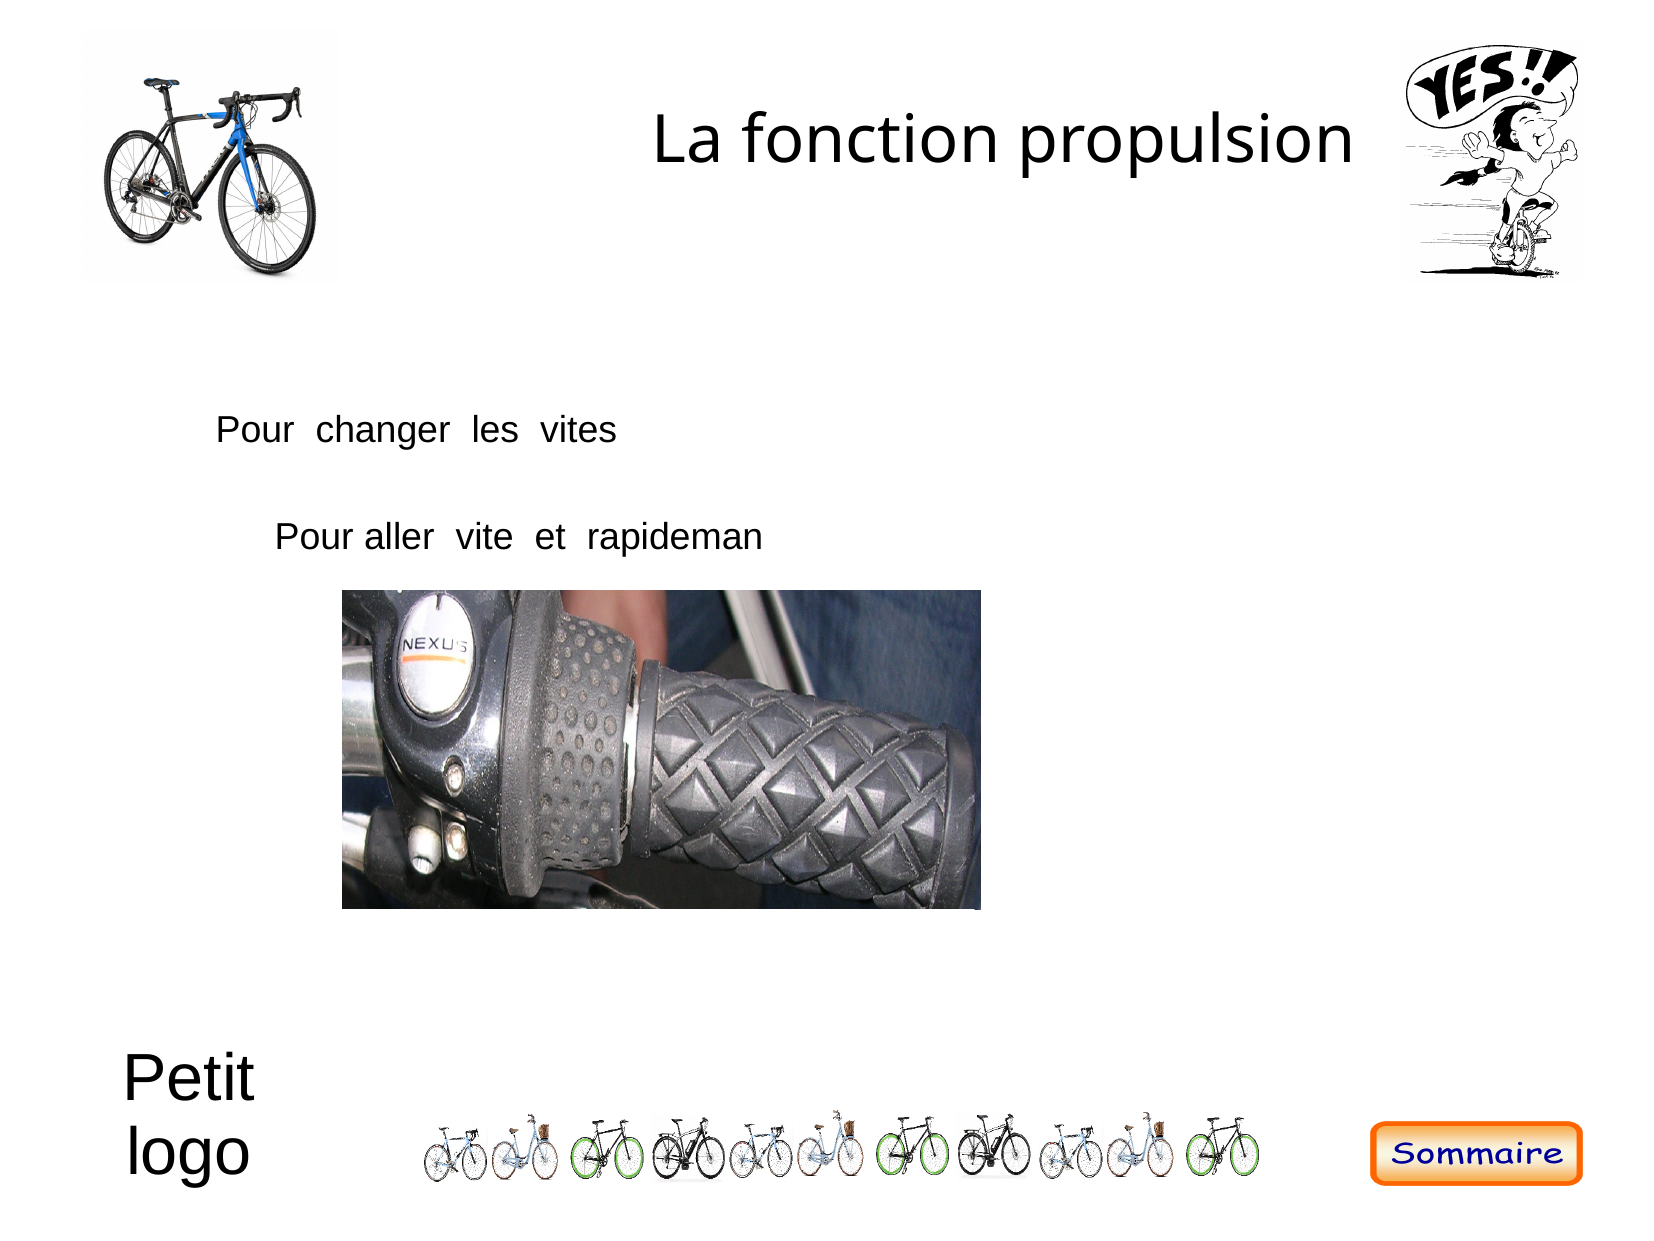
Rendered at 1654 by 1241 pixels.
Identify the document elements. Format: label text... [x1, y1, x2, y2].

picture [342, 590, 981, 910]
picture [422, 1110, 1264, 1187]
picture [1370, 1121, 1583, 1186]
text_box Petit logo [82, 1039, 296, 1190]
picture [1401, 42, 1583, 284]
text_box Pour aller vite et rapideman [259, 507, 779, 565]
text_box Pour changer les vites [200, 401, 633, 459]
picture [82, 28, 338, 284]
title La fonction propulsion [425, 49, 1401, 225]
